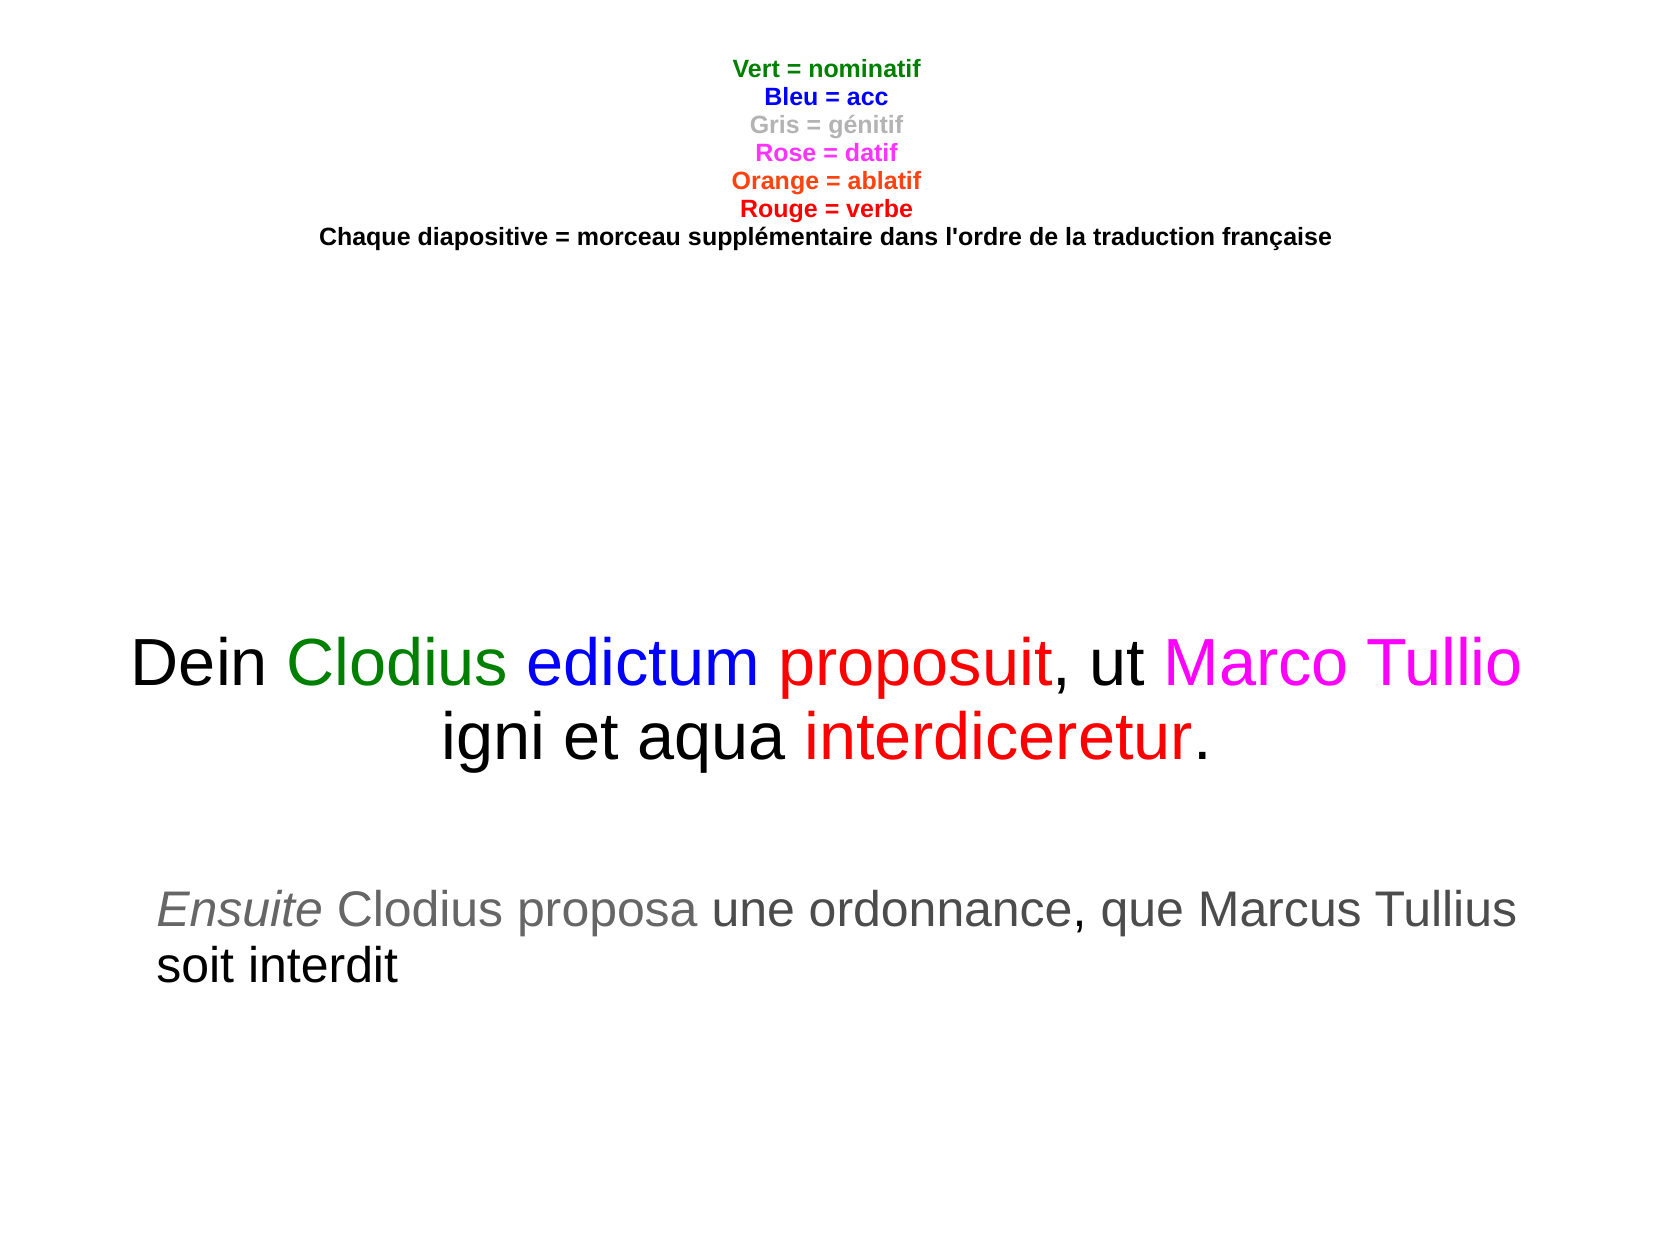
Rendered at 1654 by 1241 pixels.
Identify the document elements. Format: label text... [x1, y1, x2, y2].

title Vert = nominatif Bleu = acc Gris = génitif Rose = datif Orange = ablatif Rouge = verbe Chaque diapositive = morceau supplémentaire dans l'ordre de la traduction française [82, 49, 1571, 257]
subtitle Dein Clodius edictum proposuit, ut Marco Tullio igni et aqua interdiceretur. [82, 290, 1571, 1109]
text_box Ensuite Clodius proposa une ordonnance, que Marcus Tullius soit interdit [141, 874, 1571, 1001]
